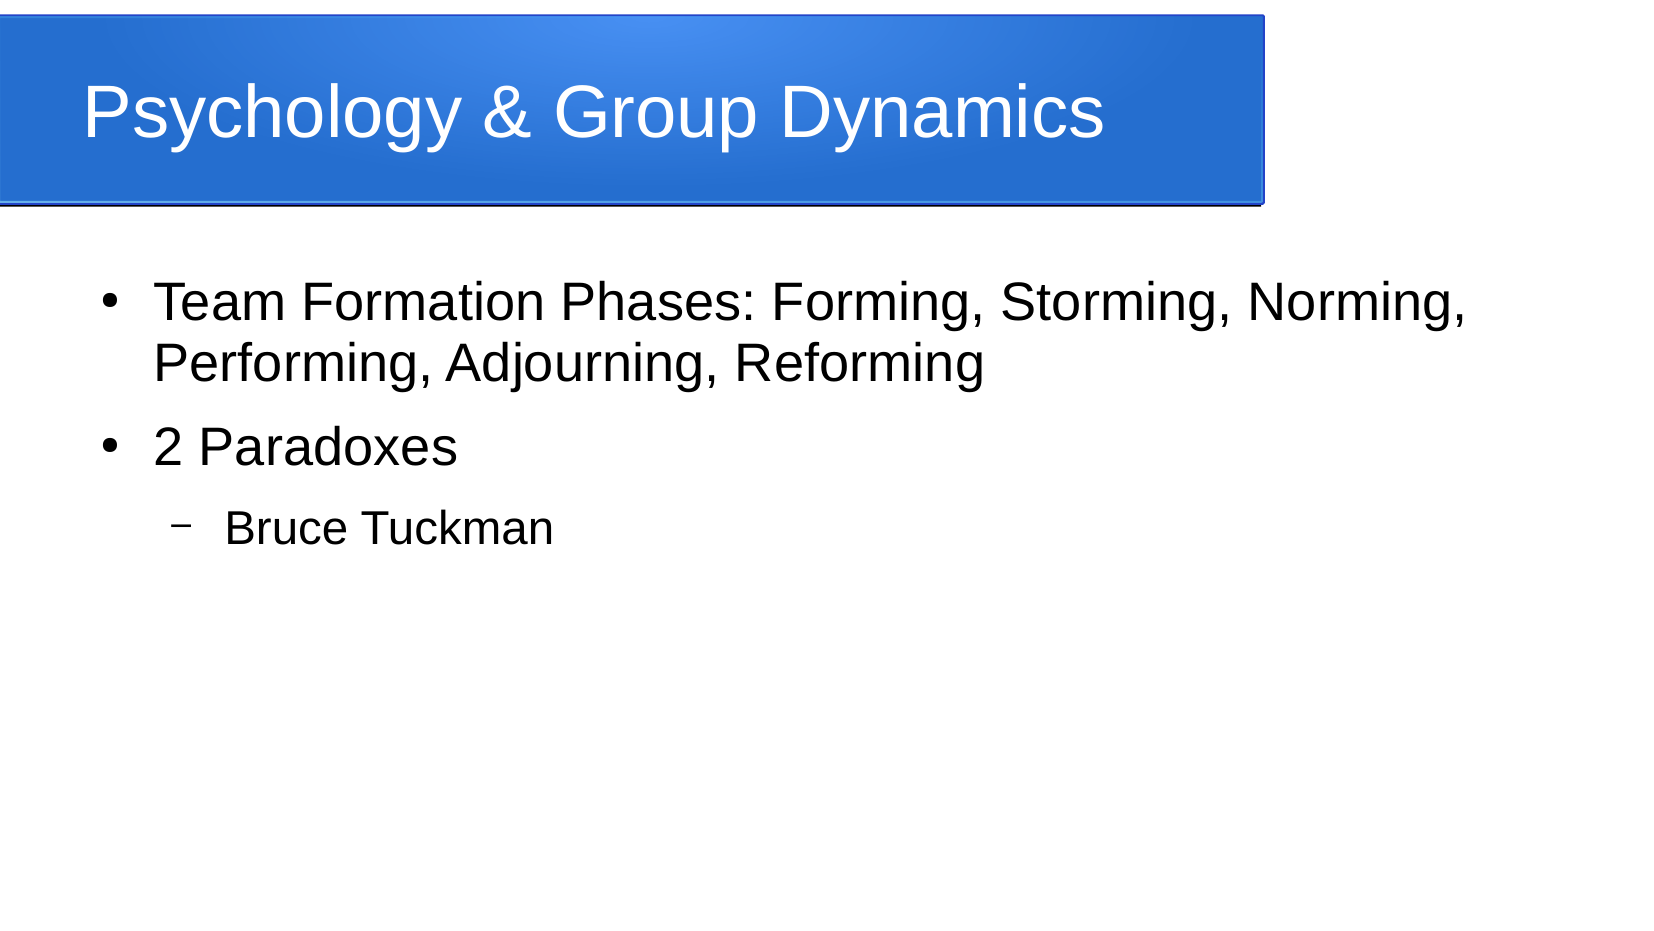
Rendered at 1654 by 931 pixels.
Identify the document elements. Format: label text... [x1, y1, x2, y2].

list Team Formation Phases: Forming, Storming, Norming, Performing, Adjourning, Reforming 2 Paradoxes Bruce Tuckman [82, 271, 1571, 851]
title Psychology & Group Dynamics [82, 35, 1235, 189]
